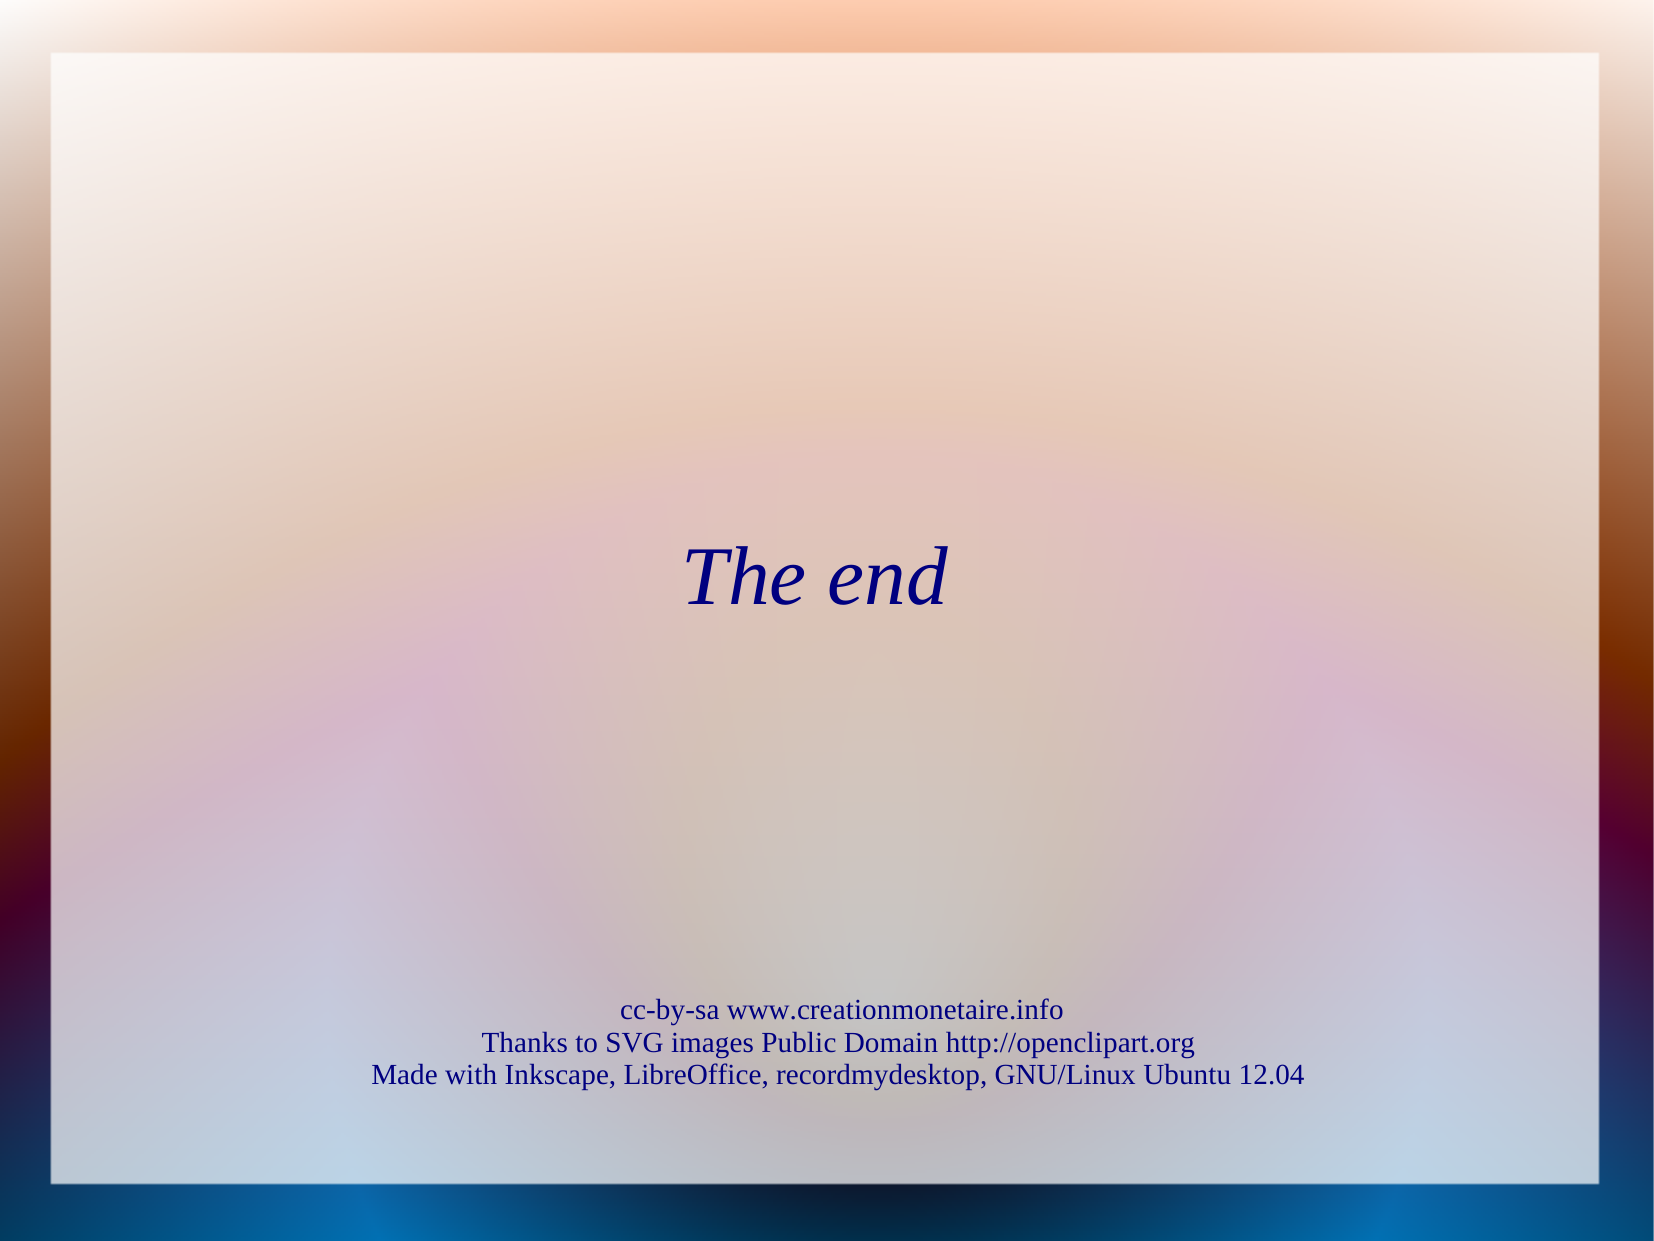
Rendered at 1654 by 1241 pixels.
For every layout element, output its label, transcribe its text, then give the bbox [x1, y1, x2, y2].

picture [0, 0, 1654, 1241]
title cc-by-sa www.creationmonetaire.info Thanks to SVG images Public Domain http://openclipart.org Made with Inkscape, LibreOffice, recordmydesktop, GNU/Linux Ubuntu 12.04 [94, 938, 1583, 1146]
title The end [70, 472, 1559, 680]
